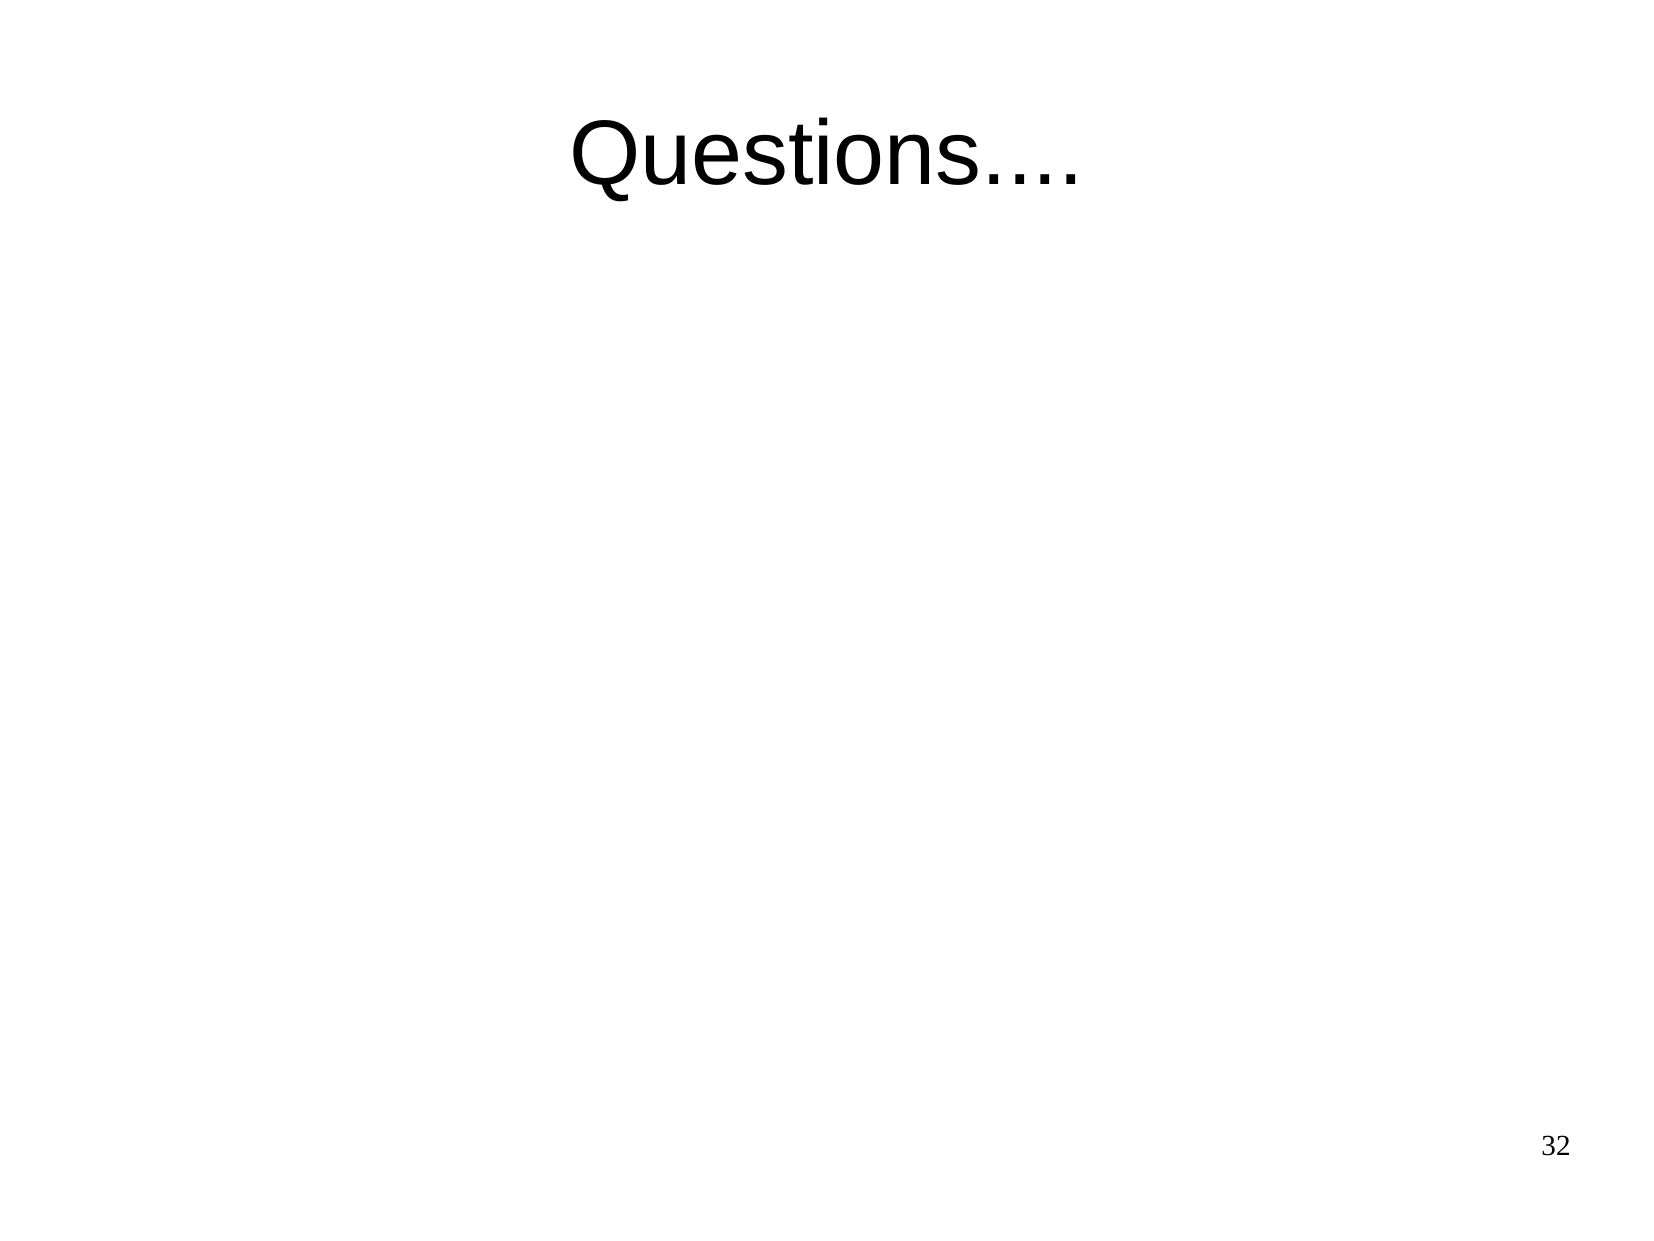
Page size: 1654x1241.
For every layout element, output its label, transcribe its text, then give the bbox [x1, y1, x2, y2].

title Questions.... [82, 49, 1571, 257]
